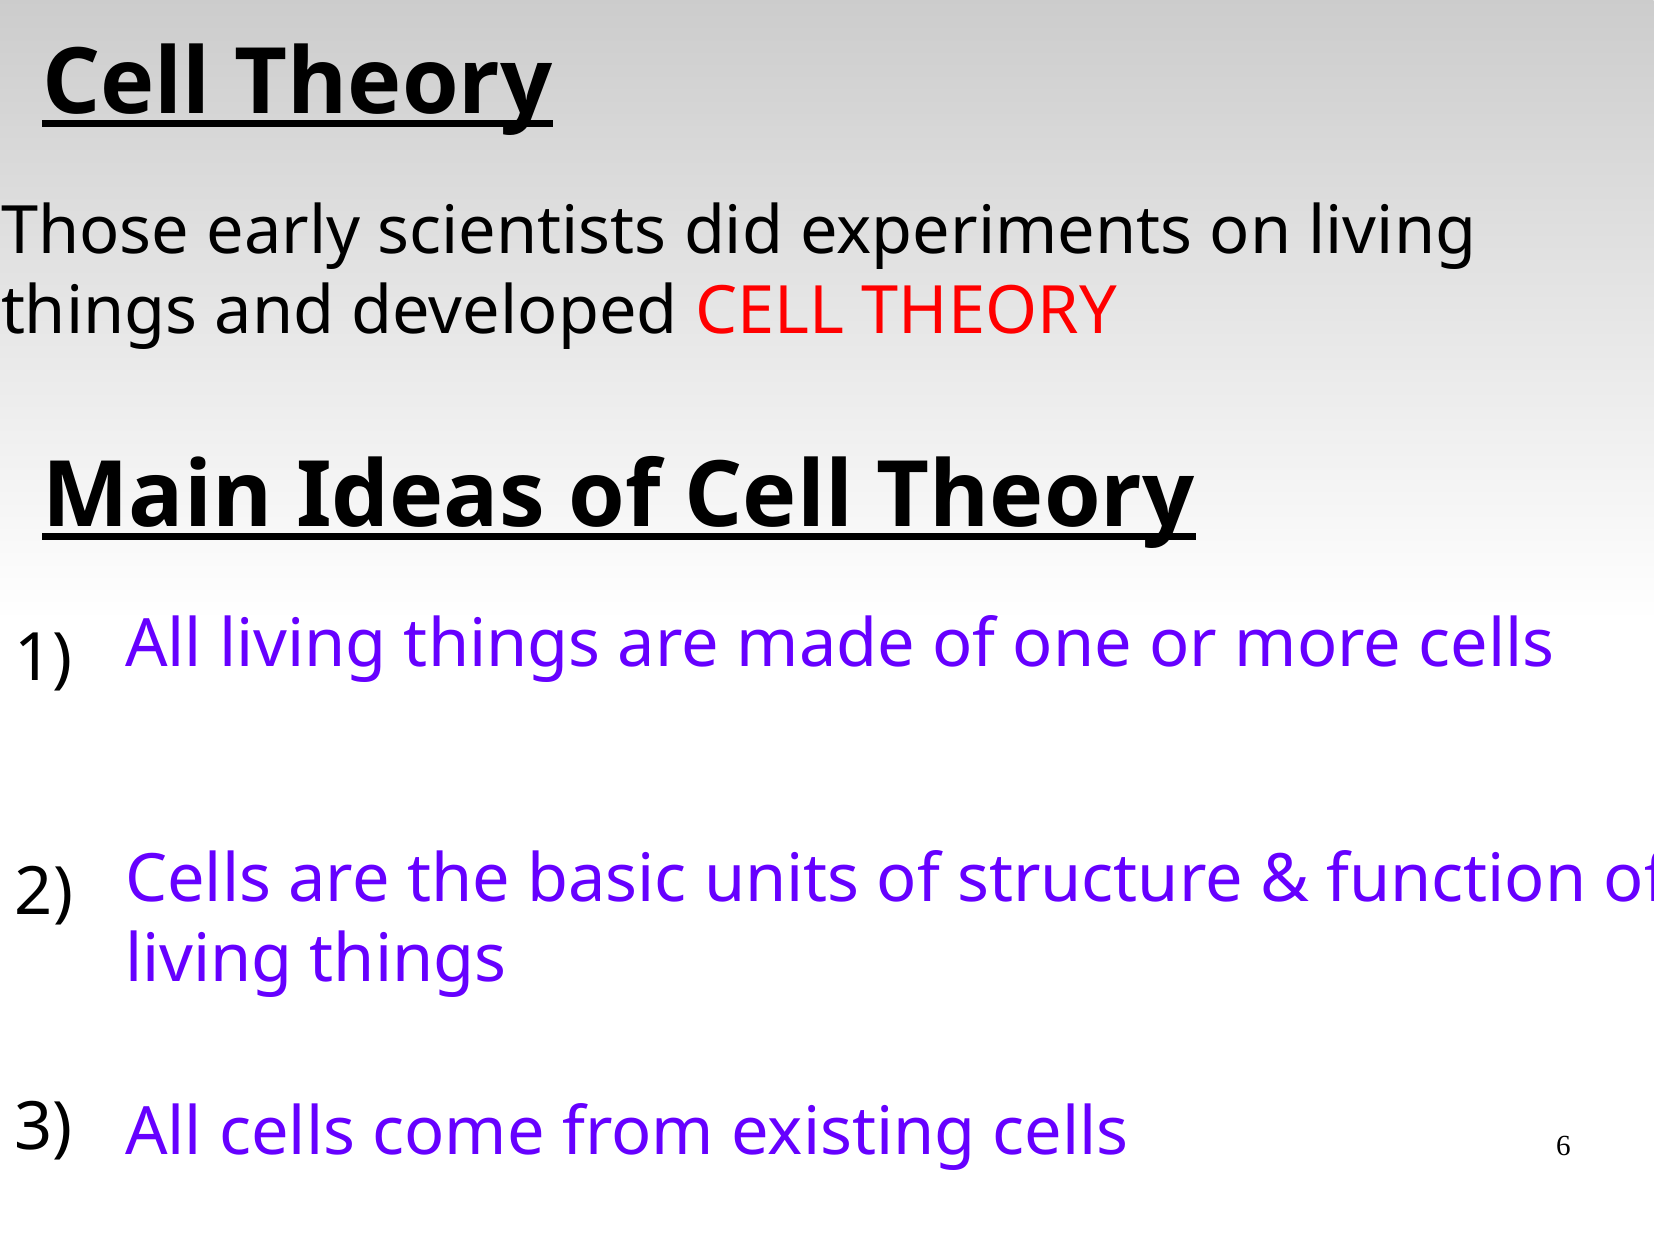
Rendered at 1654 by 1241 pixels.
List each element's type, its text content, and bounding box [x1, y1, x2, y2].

text_box 2) [0, 840, 152, 936]
text_box 3) [0, 1074, 152, 1171]
text_box All living things are made of one or more cells [110, 592, 1654, 688]
text_box Cells are the basic units of structure & function of living things [110, 826, 1654, 1003]
text_box Cell Theory [27, 13, 772, 140]
text_box Those early scientists did experiments on living things and developed CELL THEORY [0, 179, 1571, 355]
text_box 1) [0, 606, 152, 702]
text_box All cells come from existing cells [110, 1080, 1654, 1176]
text_box Main Ideas of Cell Theory [27, 427, 1544, 553]
